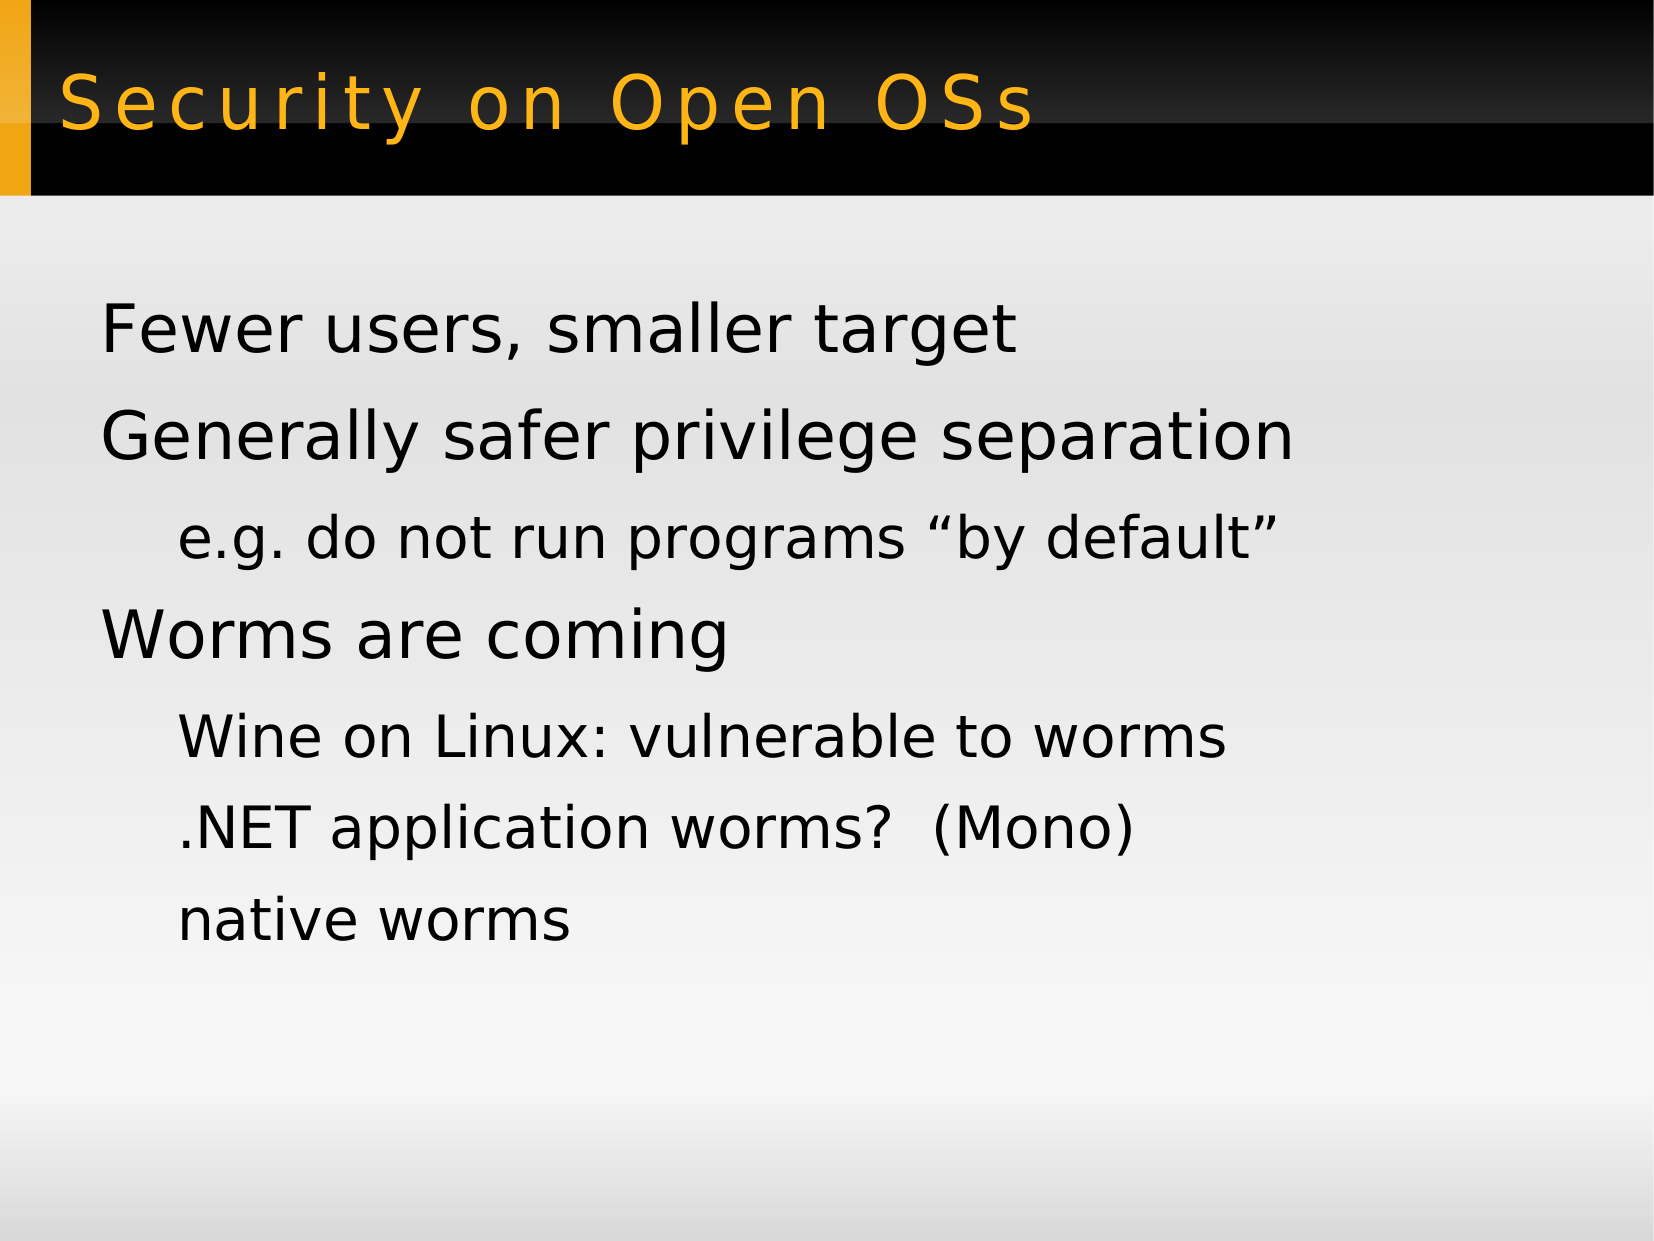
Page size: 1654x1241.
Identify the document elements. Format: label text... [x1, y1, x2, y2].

list Fewer users, smaller target Generally safer privilege separation e.g. do not run programs “by default” Worms are coming Wine on Linux: vulnerable to worms .NET application worms? (Mono) native worms [82, 290, 1571, 1094]
title Security on Open OSs [59, 36, 1613, 171]
picture [0, 0, 1654, 1241]
